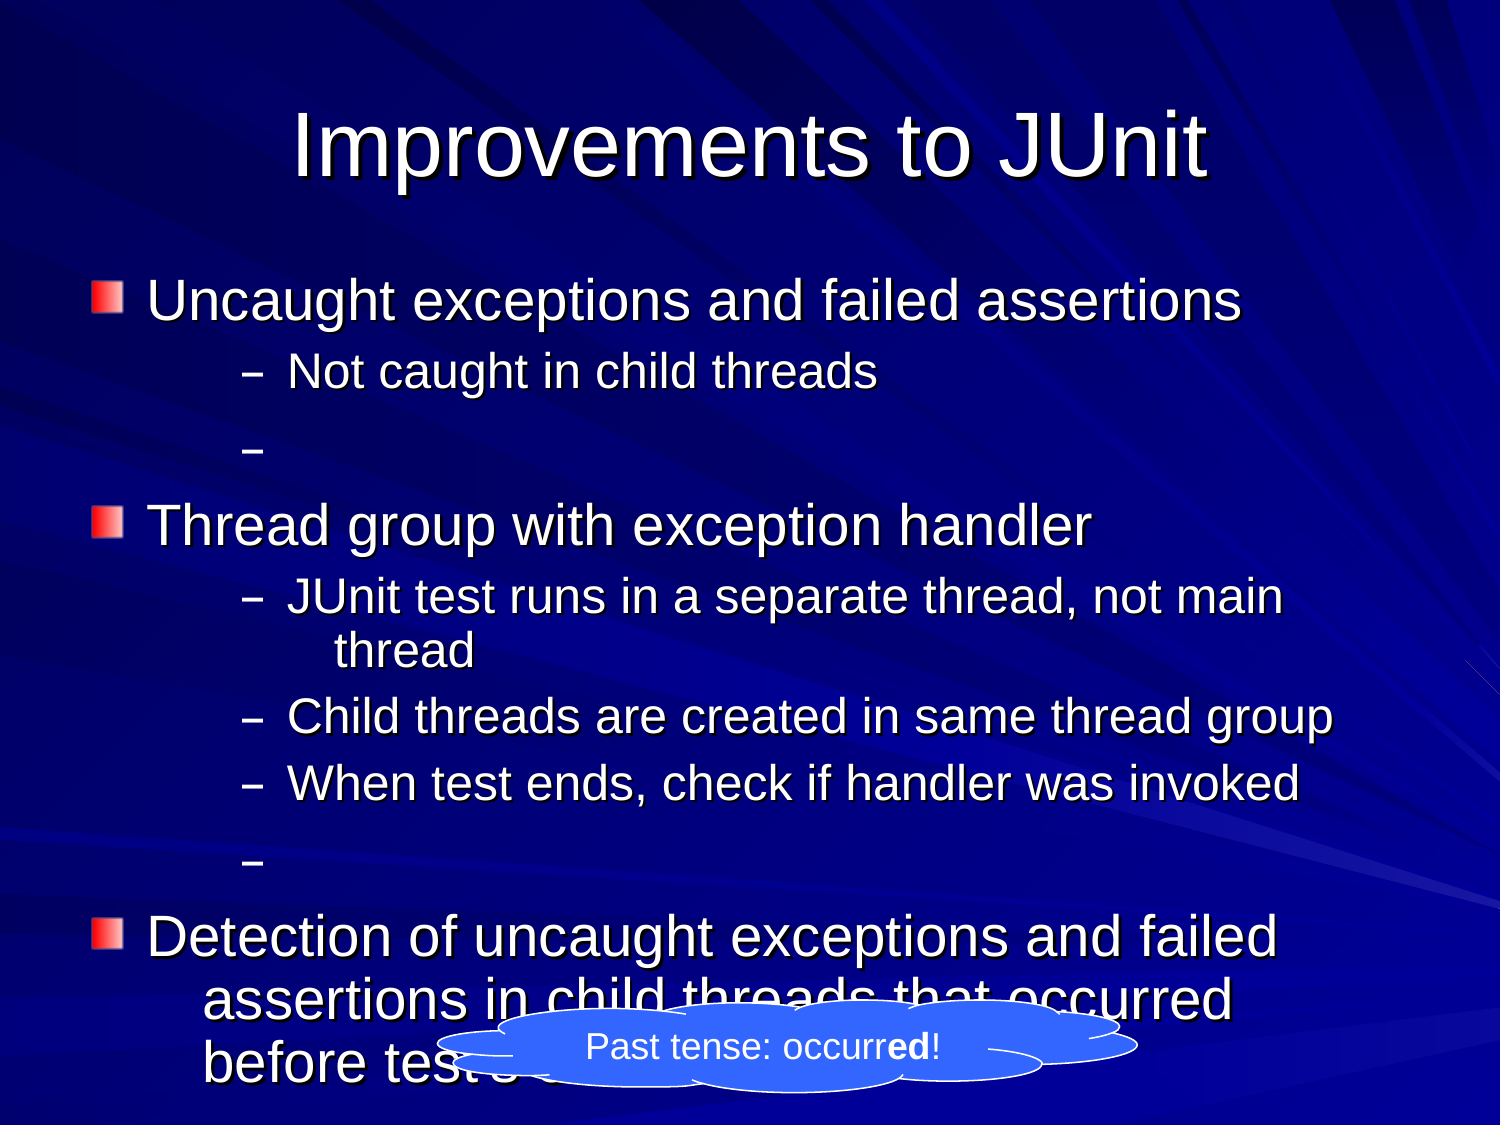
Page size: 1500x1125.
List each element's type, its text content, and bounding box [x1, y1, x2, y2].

text_box Past tense: occurred! [437, 999, 1138, 1093]
text_box Uncaught exceptions and failed assertions Not caught in child threads Thread group with exception handler JUnit test runs in a separate thread, not main thread Child threads are created in same thread group When test ends, check if handler was invoked Detection of uncaught exceptions and failed assertions in child threads that occurred before test’s end [75, 262, 1425, 1006]
title Improvements to JUnit [75, 45, 1426, 234]
